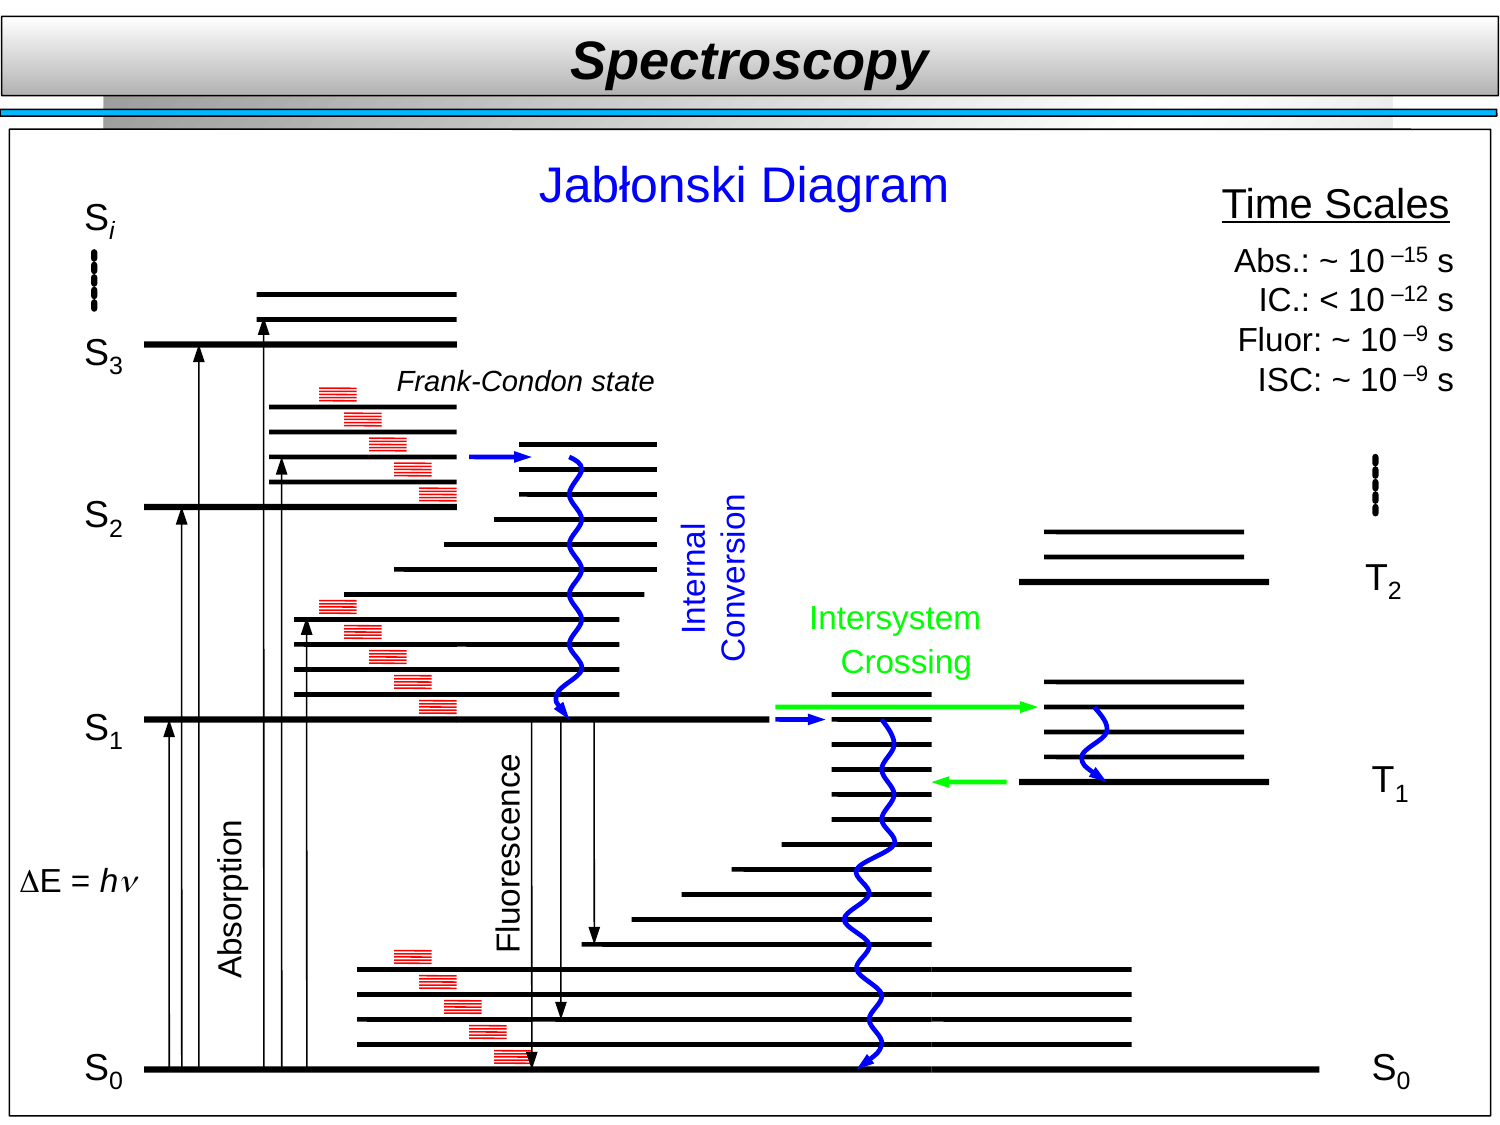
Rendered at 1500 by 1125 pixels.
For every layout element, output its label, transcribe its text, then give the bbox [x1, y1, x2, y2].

title Jabłonski Diagram [106, 132, 1382, 233]
text_box Si [69, 185, 130, 253]
text_box S3 [69, 320, 139, 388]
text_box S1 [69, 695, 139, 763]
text_box Internal Conversion [663, 478, 760, 678]
text_box S0 [69, 1035, 139, 1103]
text_box [0, 109, 1497, 117]
text_box [9, 129, 1491, 1116]
text_box Abs.: ~ 10 –15 s IC.: < 10 –12 s Fluor: ~ 10 –9 s ISC: ~ 10 –9 s [1219, 231, 1472, 487]
text_box T1 [1356, 747, 1424, 815]
text_box Intersystem Crossing [794, 589, 997, 690]
text_box Spectroscopy [1, 16, 1499, 96]
text_box E = h [4, 851, 152, 907]
text_box Absorption [200, 804, 256, 994]
text_box Fluorescence [478, 706, 535, 969]
text_box T2 [1349, 545, 1418, 613]
text_box Time Scales [1206, 168, 1467, 235]
text_box S0 [1356, 1035, 1426, 1103]
text_box S2 [69, 482, 139, 550]
text_box Frank-Condon state [381, 355, 671, 406]
